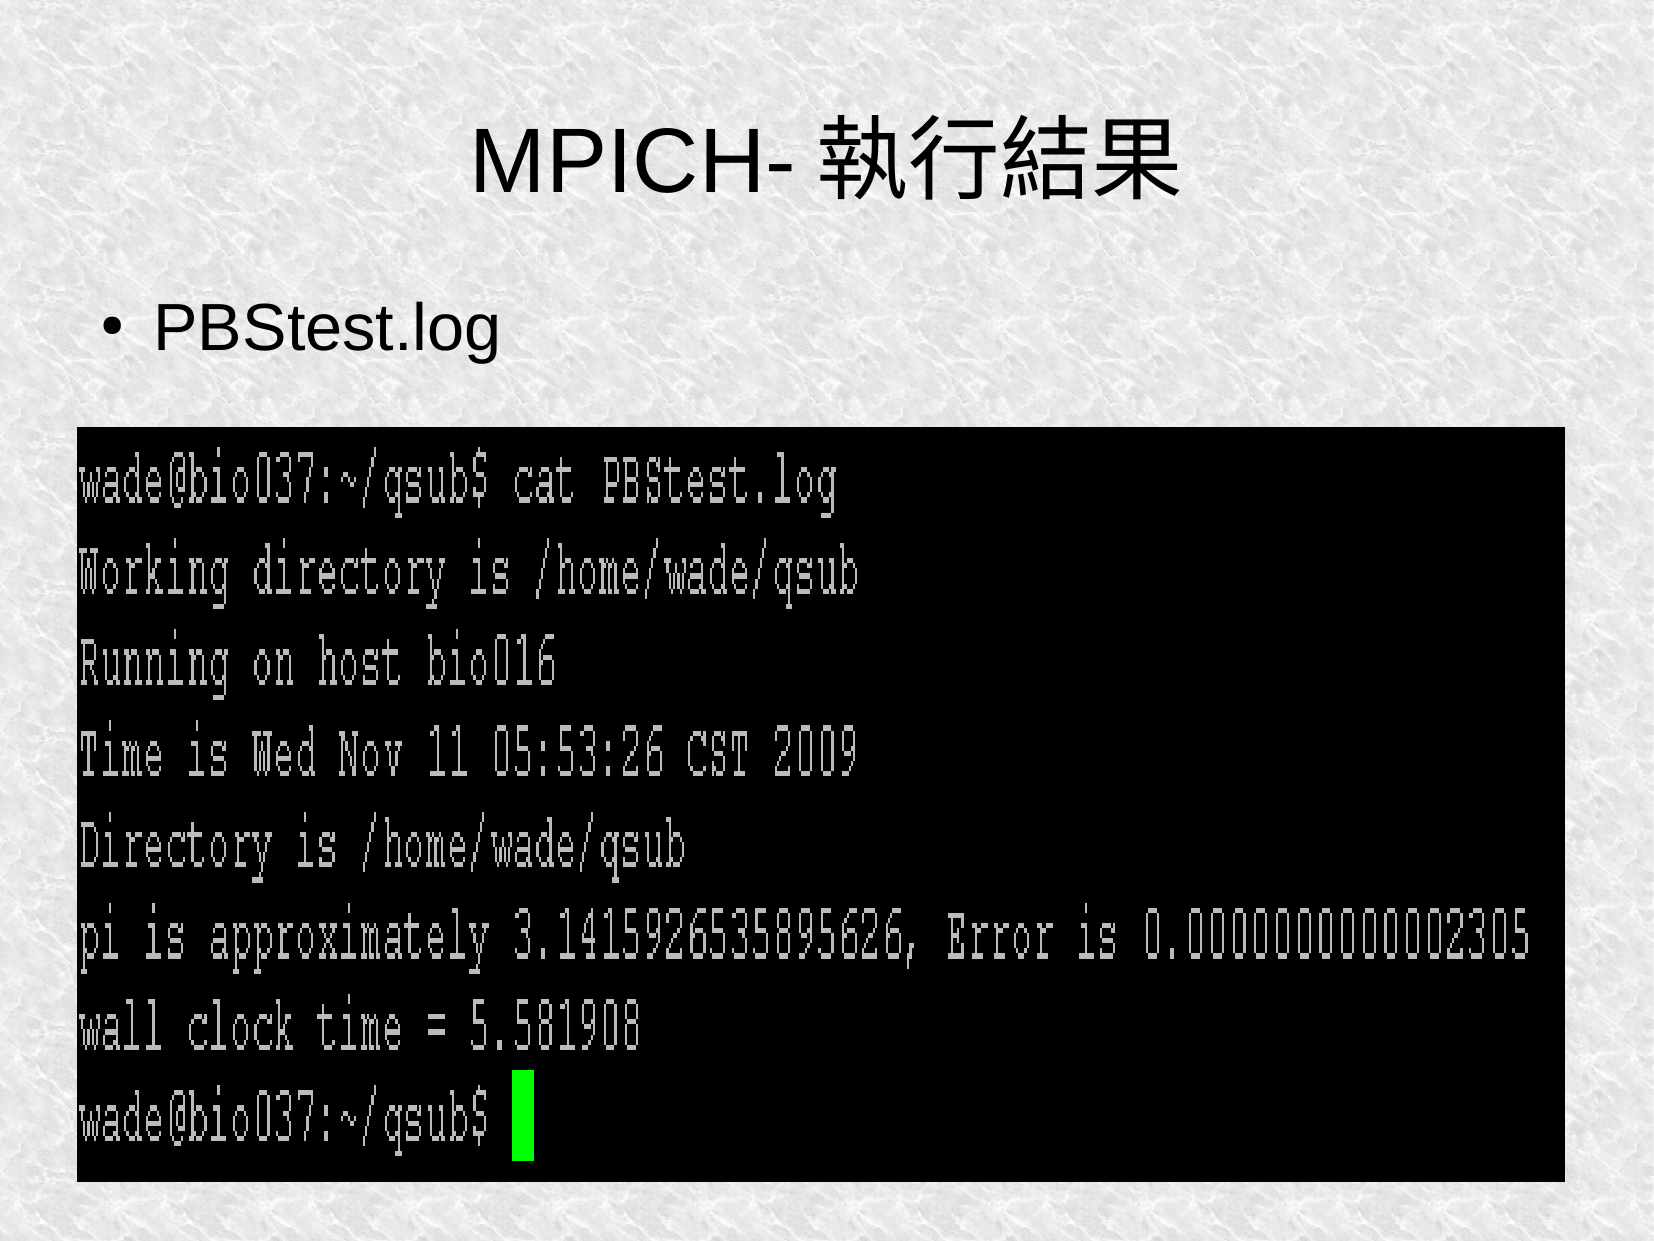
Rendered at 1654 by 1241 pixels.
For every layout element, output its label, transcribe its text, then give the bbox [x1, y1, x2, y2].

title MPICH-執行結果 [82, 56, 1571, 250]
picture [0, 0, 1654, 1241]
list PBStest.log [82, 290, 1571, 1094]
